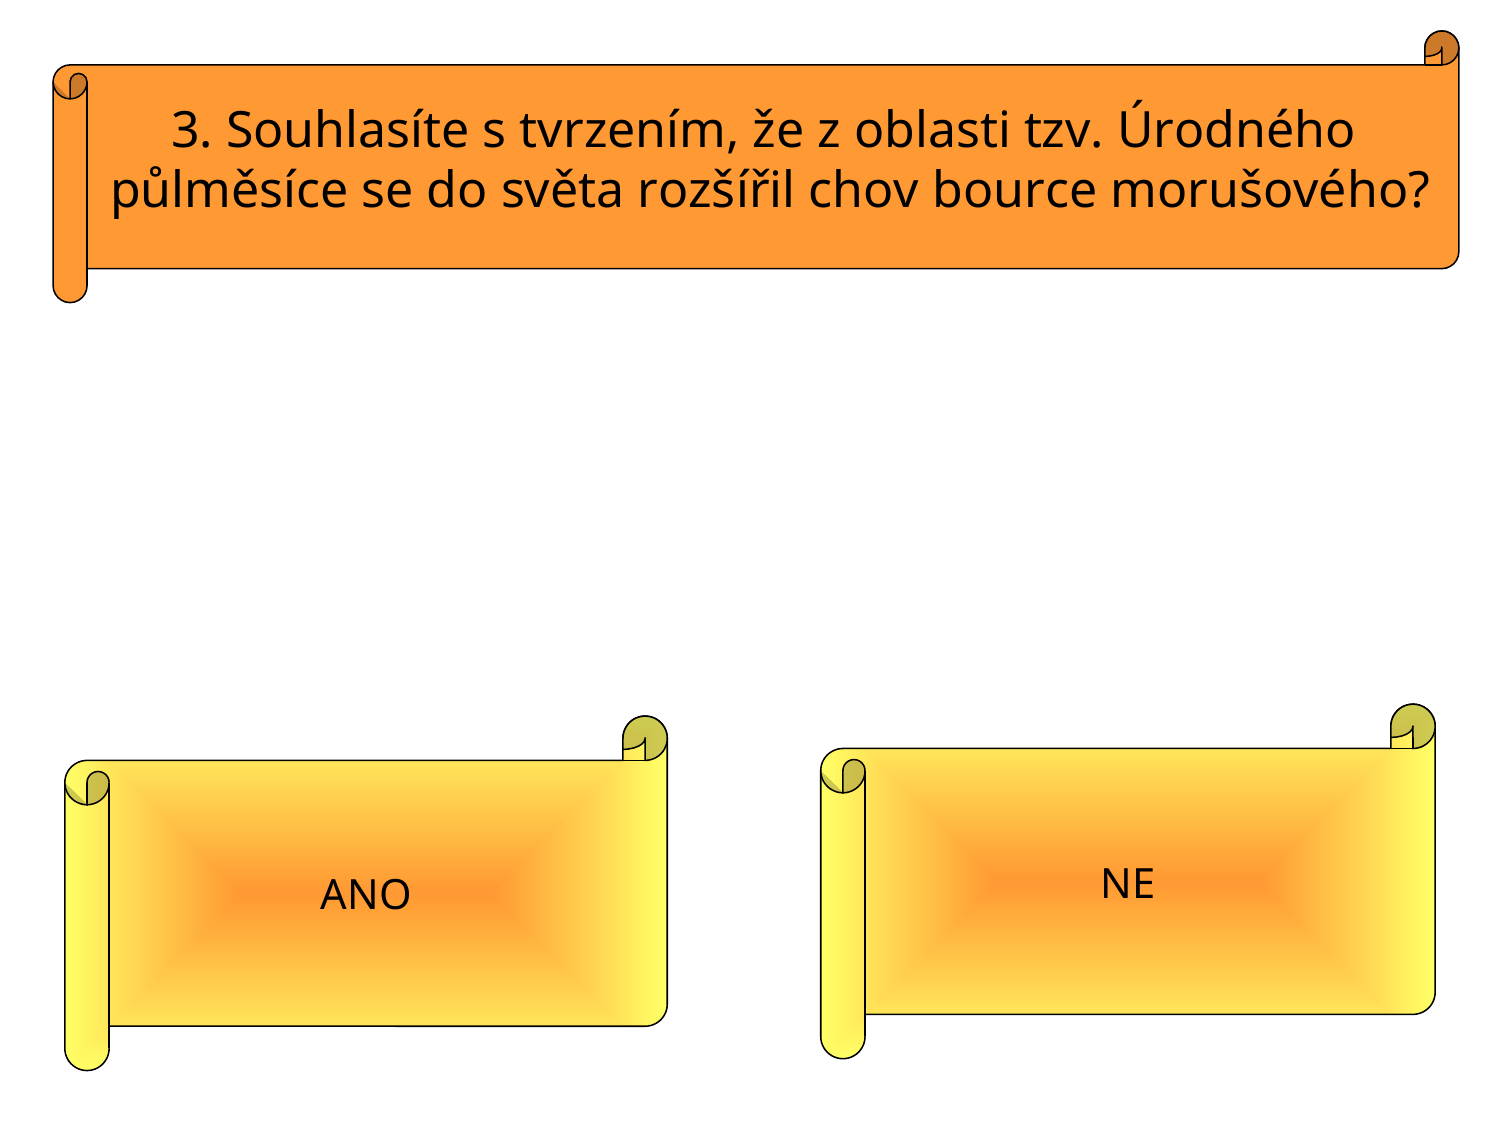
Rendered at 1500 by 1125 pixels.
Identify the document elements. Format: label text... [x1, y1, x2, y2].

text_box [53, 30, 1459, 303]
text_box NE [820, 729, 1436, 1015]
text_box 3. Souhlasíte s tvrzením, že z oblasti tzv. Úrodného půlměsíce se do světa rozšířil chov bource morušového? [82, 90, 1446, 226]
text_box ANO [64, 785, 110, 1071]
text_box NE [820, 774, 866, 1059]
text_box ANO [64, 742, 668, 1027]
